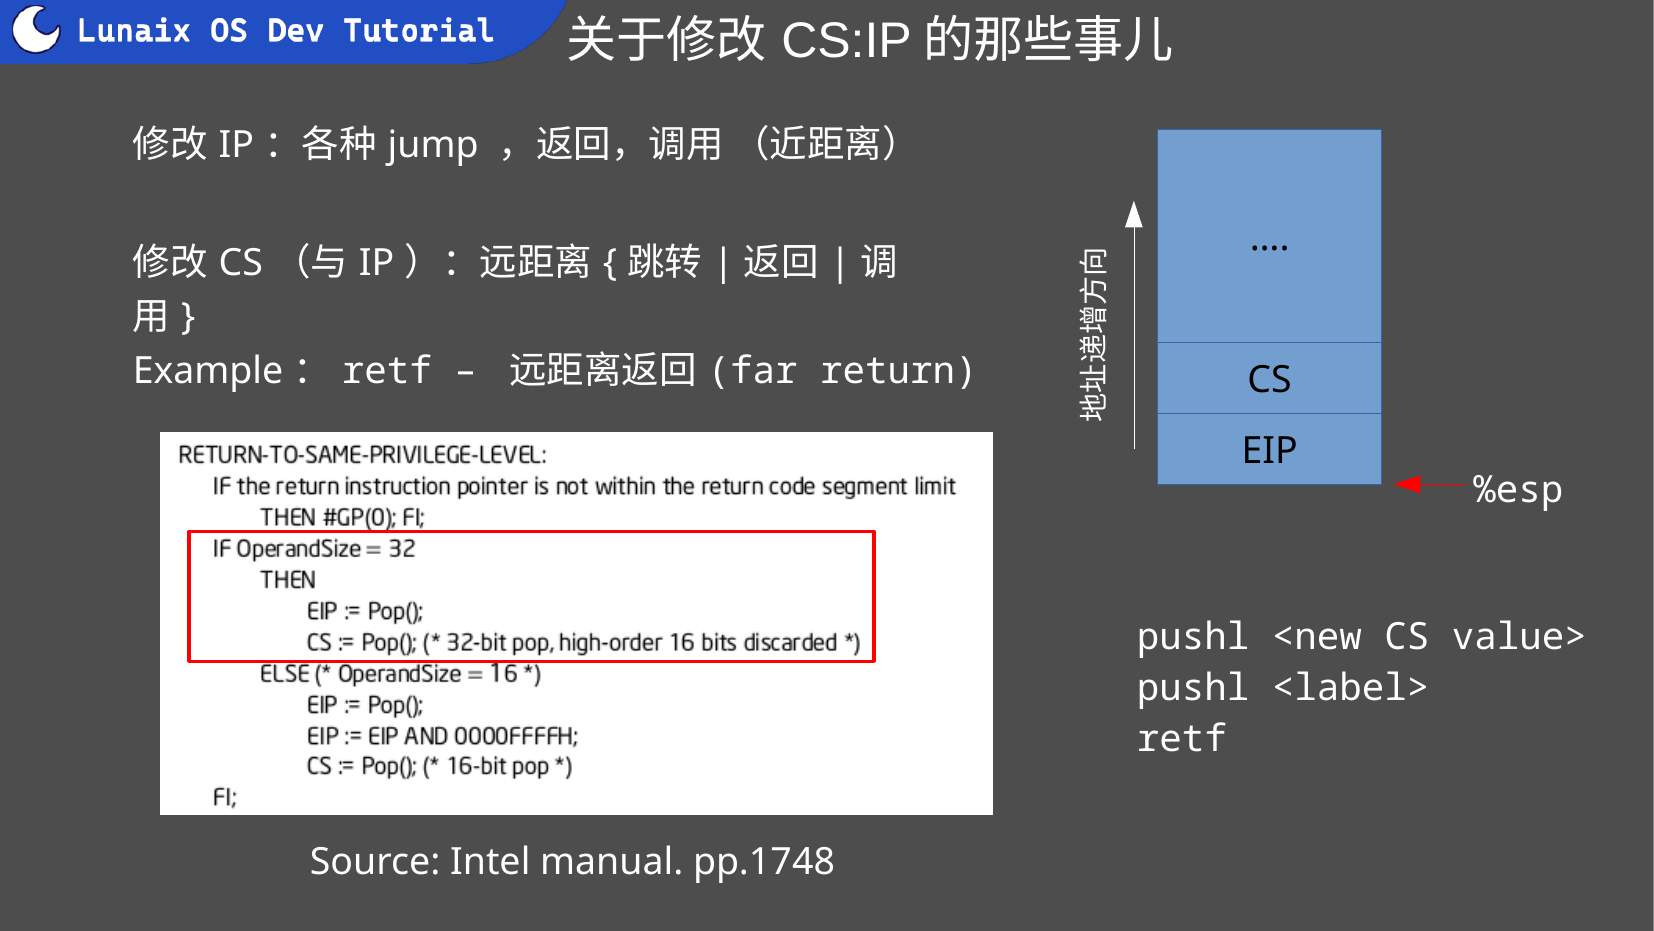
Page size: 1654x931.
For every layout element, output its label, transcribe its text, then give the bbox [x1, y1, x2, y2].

title 关于修改CS:IP的那些事儿 [566, 0, 1654, 72]
text_box %esp [1458, 454, 1601, 514]
text_box pushl <new CS value> pushl <label> retf [1122, 602, 1630, 756]
text_box 地址递增方向 [1062, 224, 1123, 438]
text_box …. [1157, 129, 1382, 342]
picture [0, 0, 1654, 931]
text_box 修改IP：各种jump ，返回，调用 （近距离） [118, 106, 993, 189]
text_box Example：retf – 远距离返回(far return) [118, 332, 1040, 402]
text_box Source: Intel manual. pp.1748 [153, 826, 993, 884]
text_box CS [1157, 342, 1382, 413]
text_box EIP [1157, 413, 1382, 485]
text_box 修改CS（与IP）：远距离{跳转|返回|调用} [118, 224, 945, 296]
